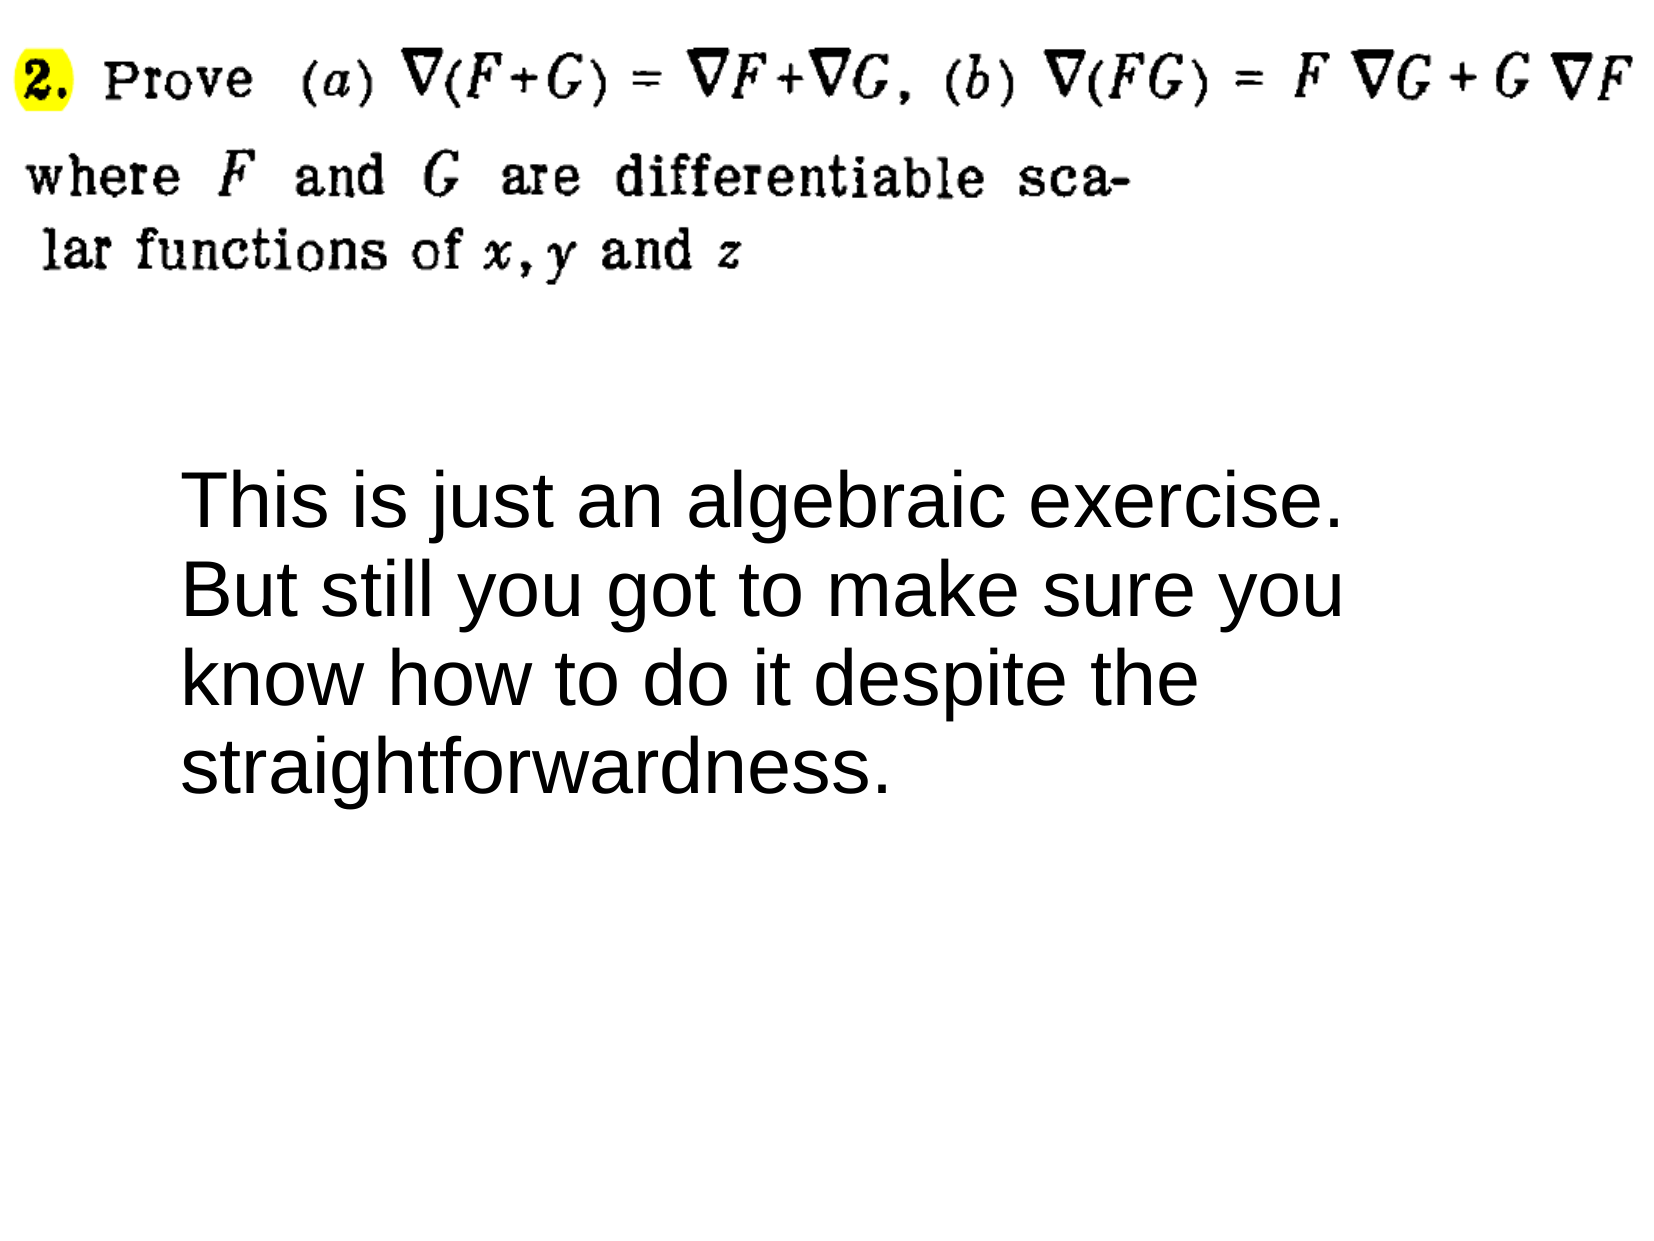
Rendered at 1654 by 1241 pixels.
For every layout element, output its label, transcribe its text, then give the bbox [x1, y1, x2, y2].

text_box This is just an algebraic exercise. But still you got to make sure you know how to do it despite the straightforwardness. [165, 448, 1406, 818]
picture [0, 31, 1654, 119]
picture [5, 136, 1134, 296]
